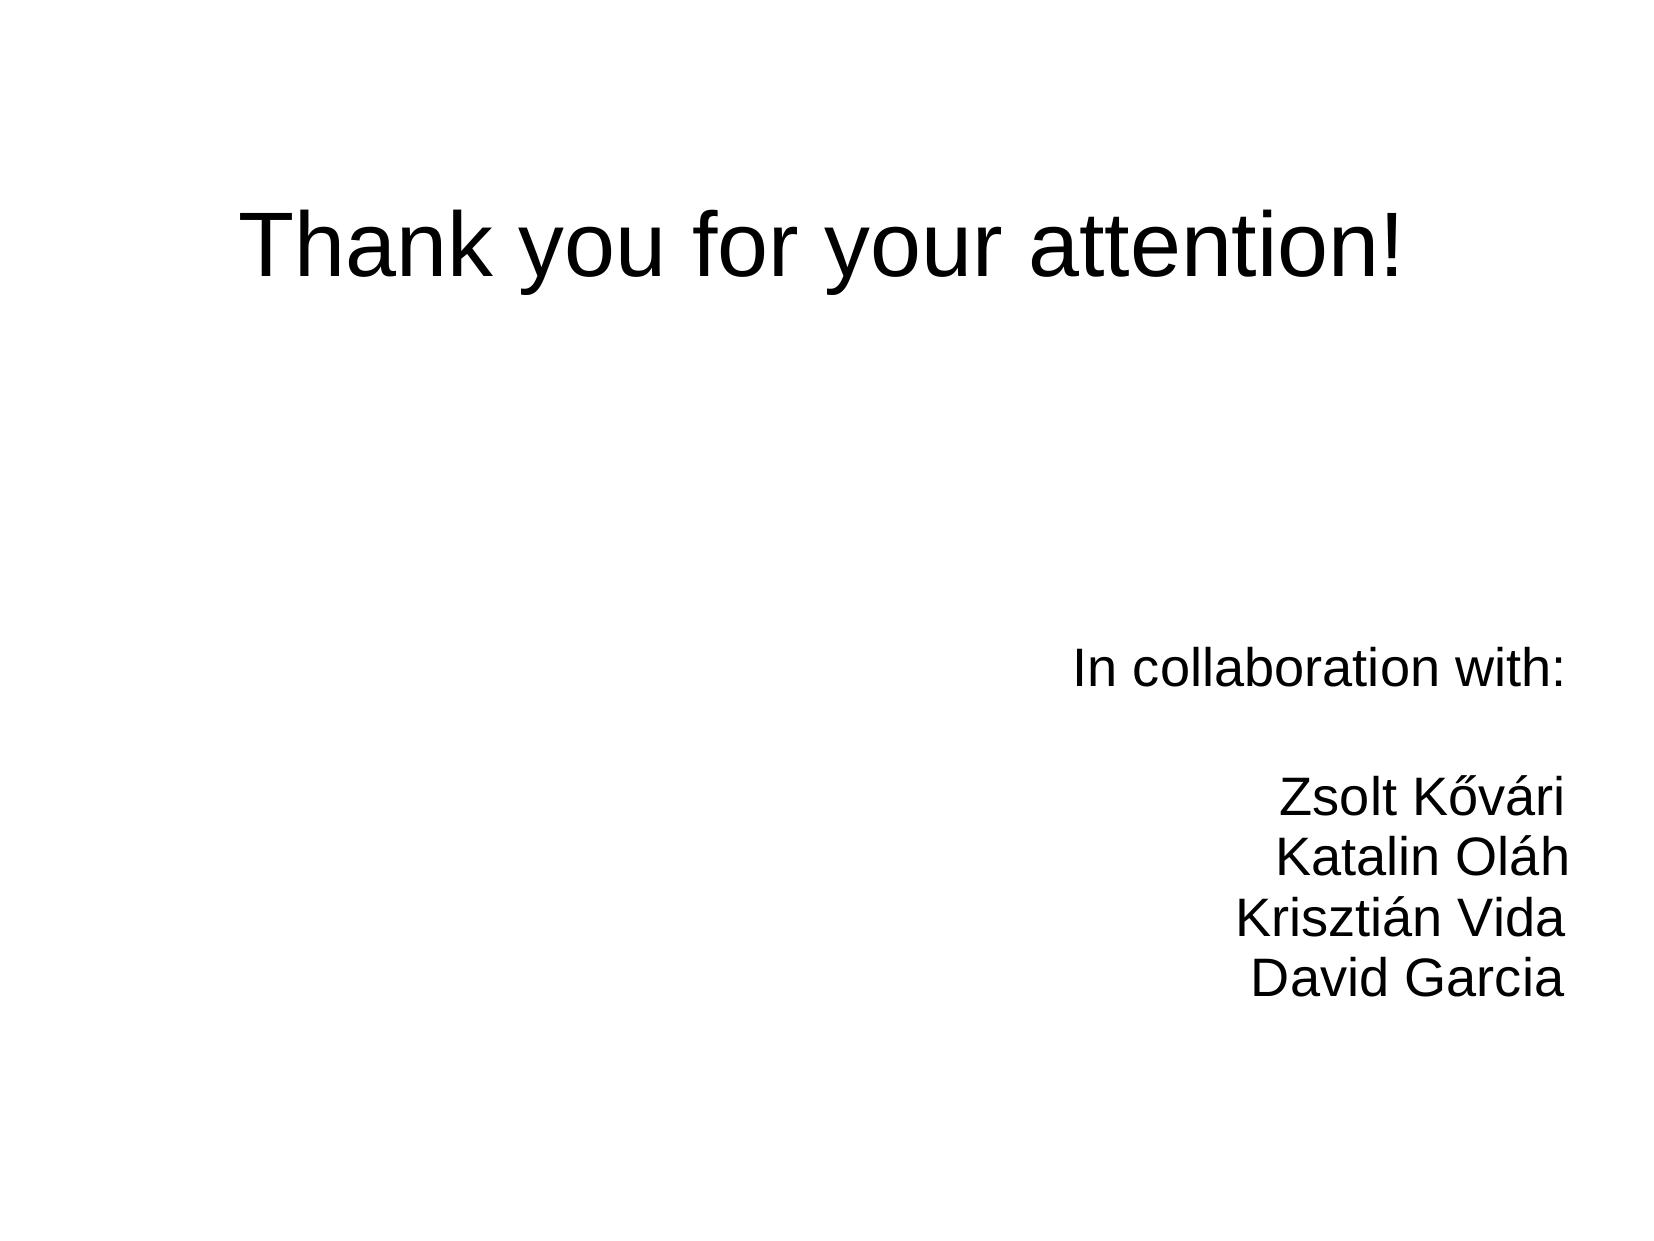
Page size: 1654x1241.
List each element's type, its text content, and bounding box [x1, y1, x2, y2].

title Thank you for your attention! In collaboration with: Zsolt Kővári Katalin Oláh Krisztián Vida David Garcia [75, 38, 1571, 1163]
